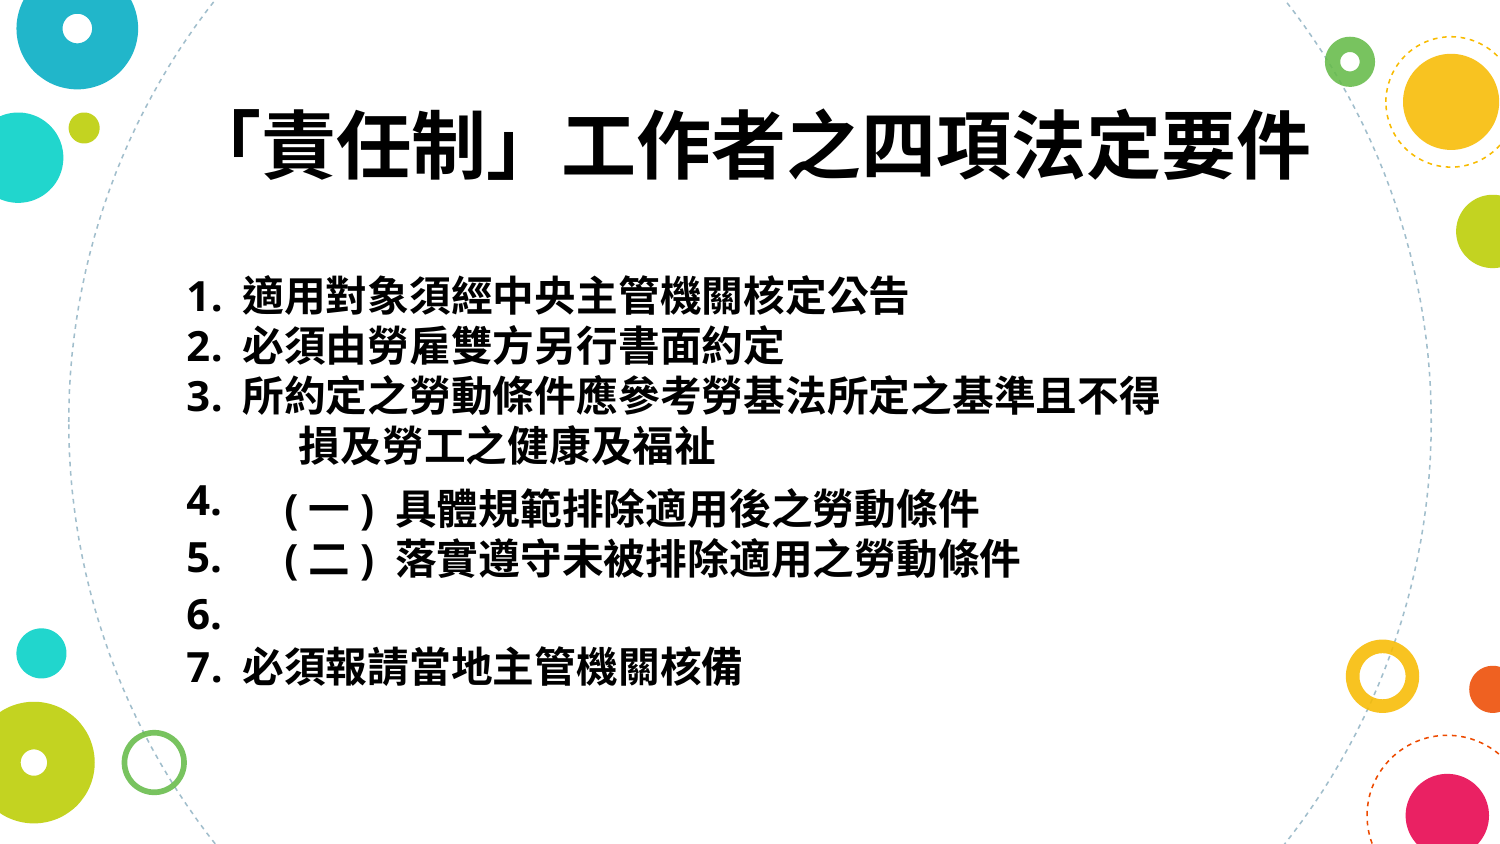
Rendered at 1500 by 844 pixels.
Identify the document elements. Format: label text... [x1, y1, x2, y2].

text_box 「責任制」工作者之四項法定要件 [171, 91, 1345, 232]
text_box 適用對象須經中央主管機關核定公告 必須由勞雇雙方另行書面約定 所約定之勞動條件應參考勞基法所定之基準且不得損及勞工之健康及福祉 必須報請當地主管機關核備 [171, 262, 1199, 682]
text_box (一) 具體規範排除適用後之勞動條件 (二) 落實遵守未被排除適用之勞動條件 [269, 475, 1010, 592]
